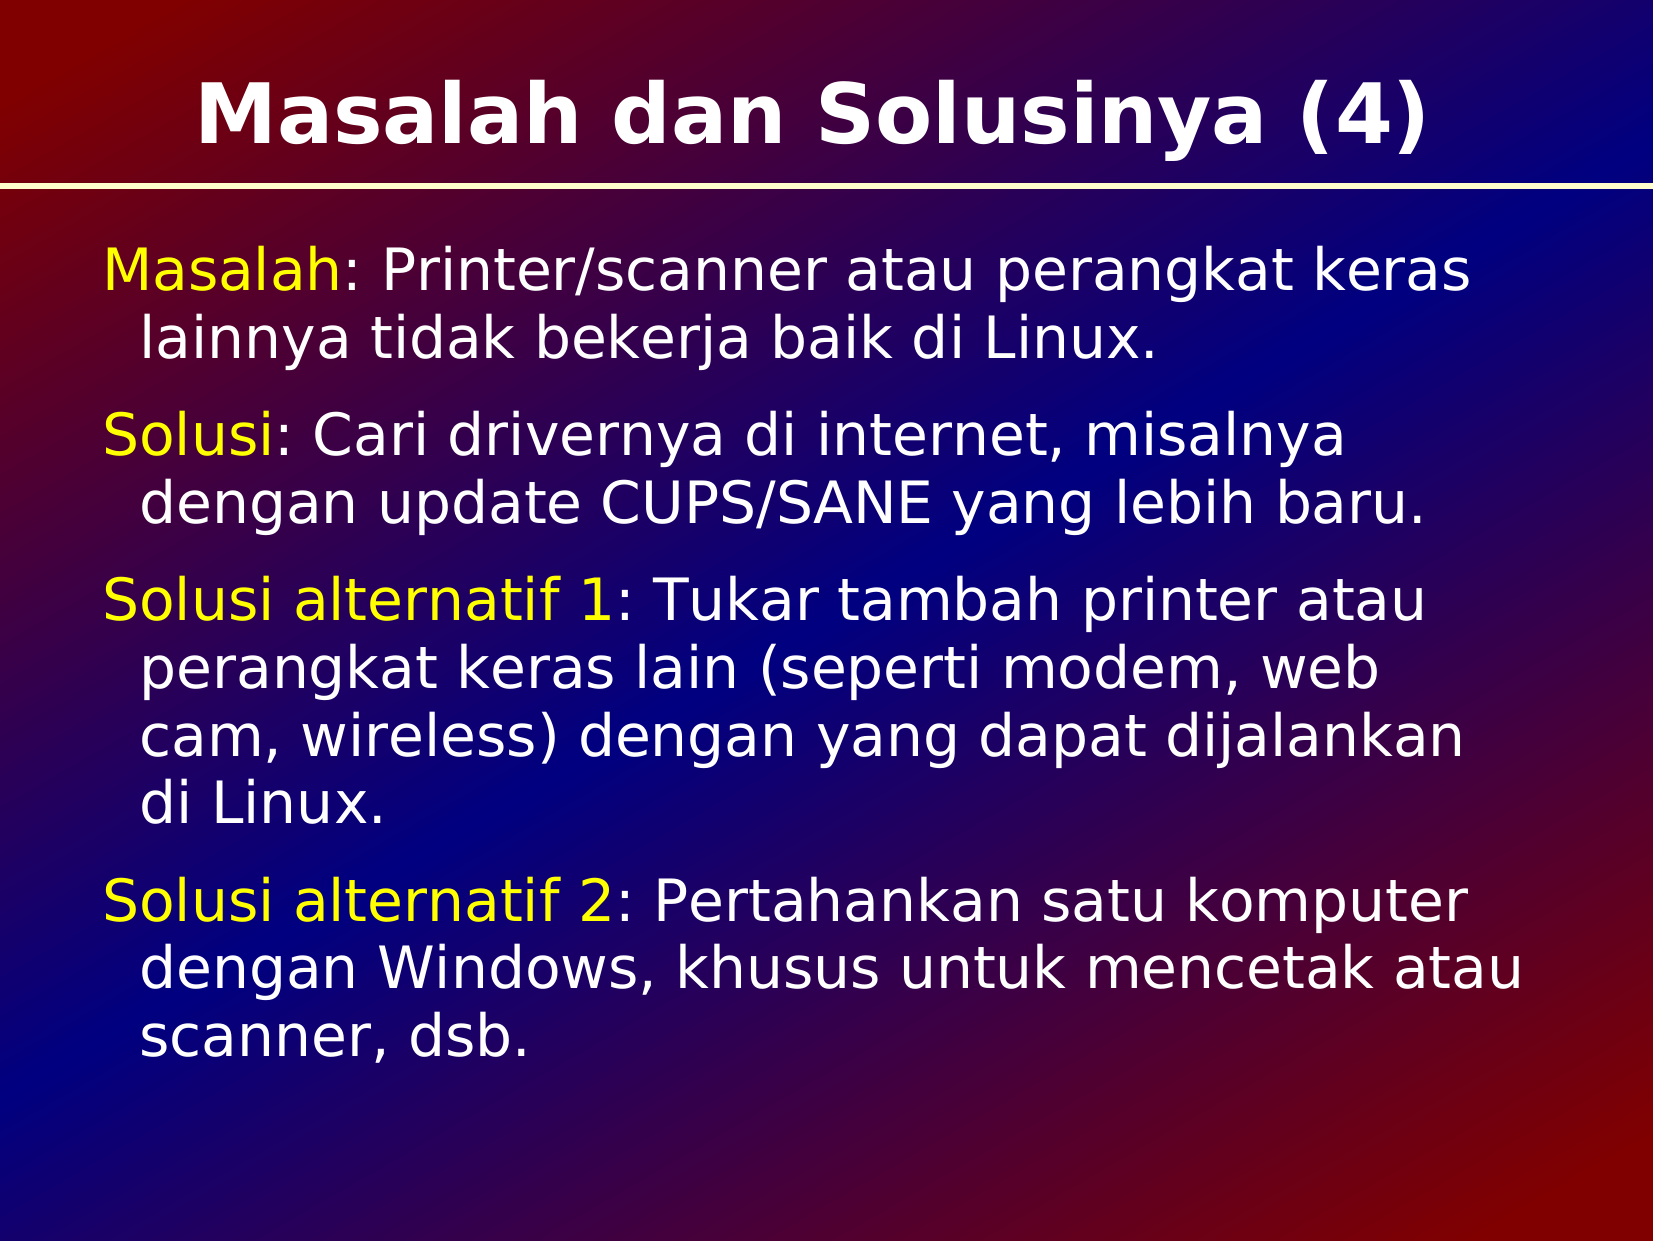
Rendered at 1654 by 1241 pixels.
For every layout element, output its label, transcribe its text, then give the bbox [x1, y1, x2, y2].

title Masalah dan Solusinya (4) [75, 19, 1551, 211]
list Masalah: Printer/scanner atau perangkat keras lainnya tidak bekerja baik di Linux. Solusi: Cari drivernya di internet, misalnya dengan update CUPS/SANE yang lebih baru. Solusi alternatif 1: Tukar tambah printer atau perangkat keras lain (seperti modem, web cam, wireless) dengan yang dapat dijalankan di Linux. Solusi alternatif 2: Pertahankan satu komputer dengan Windows, khusus untuk mencetak atau scanner, dsb. [64, 236, 1526, 1117]
